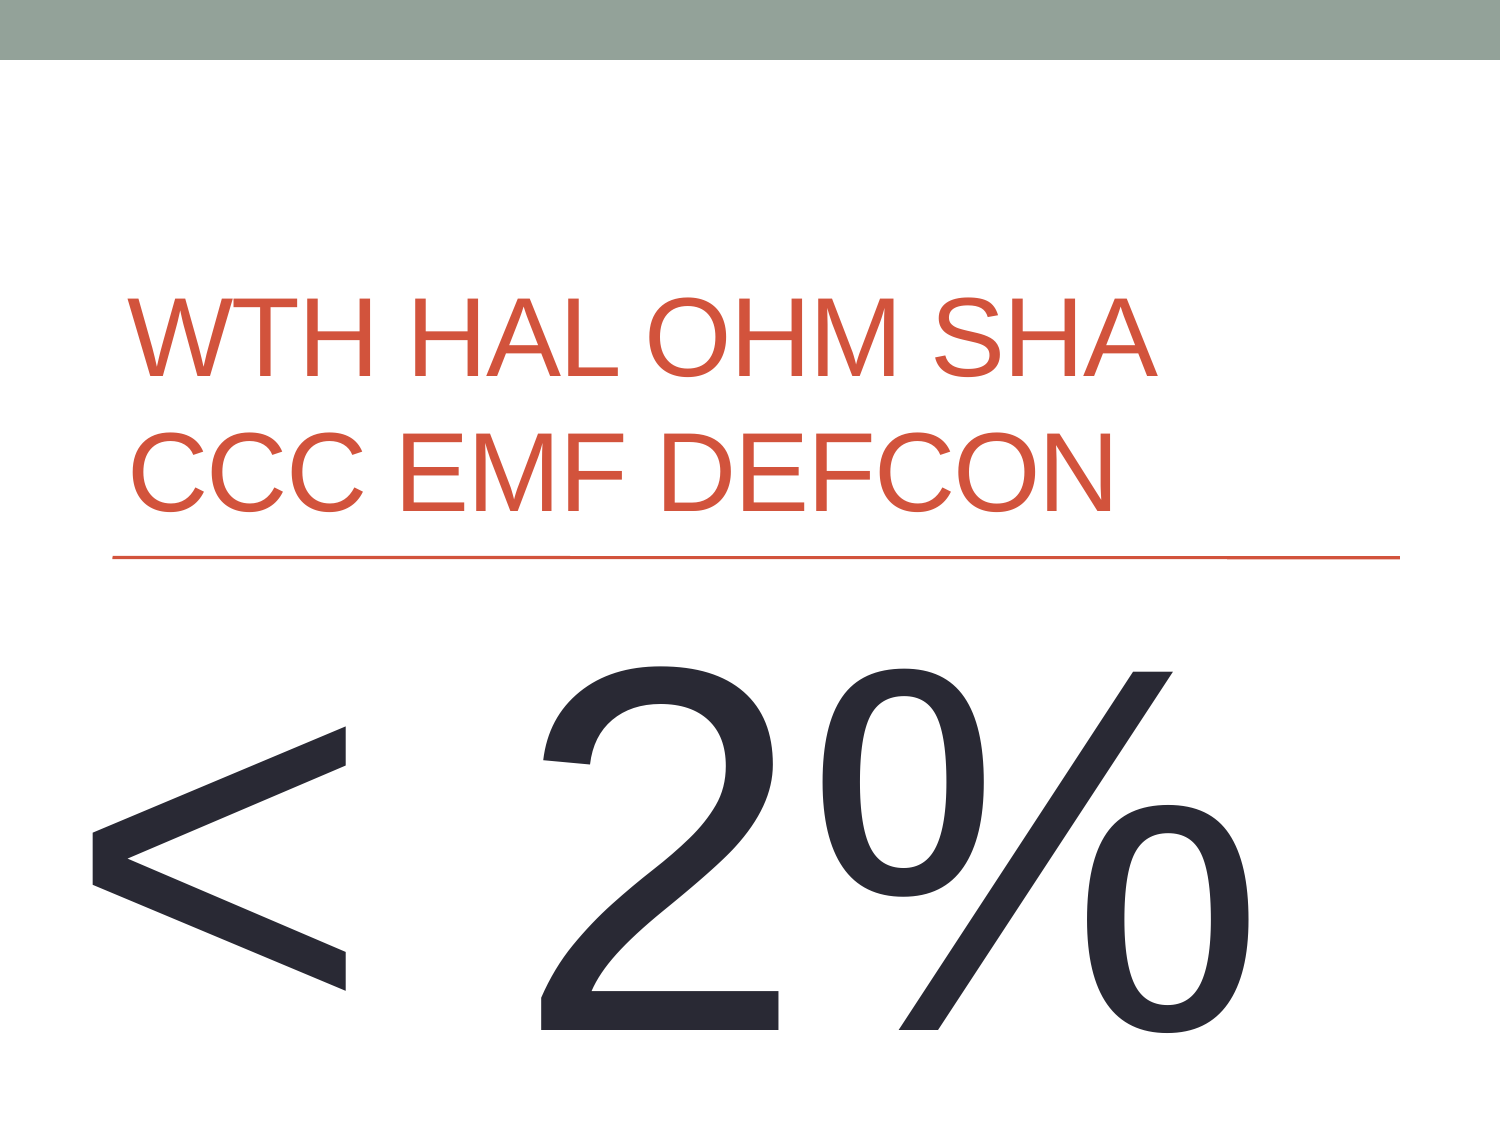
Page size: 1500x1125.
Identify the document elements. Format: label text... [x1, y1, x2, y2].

title WTH HAL OHM SHA CCC EMF DEFCON [112, 224, 1400, 542]
text_box < 2% [52, 501, 1367, 1125]
